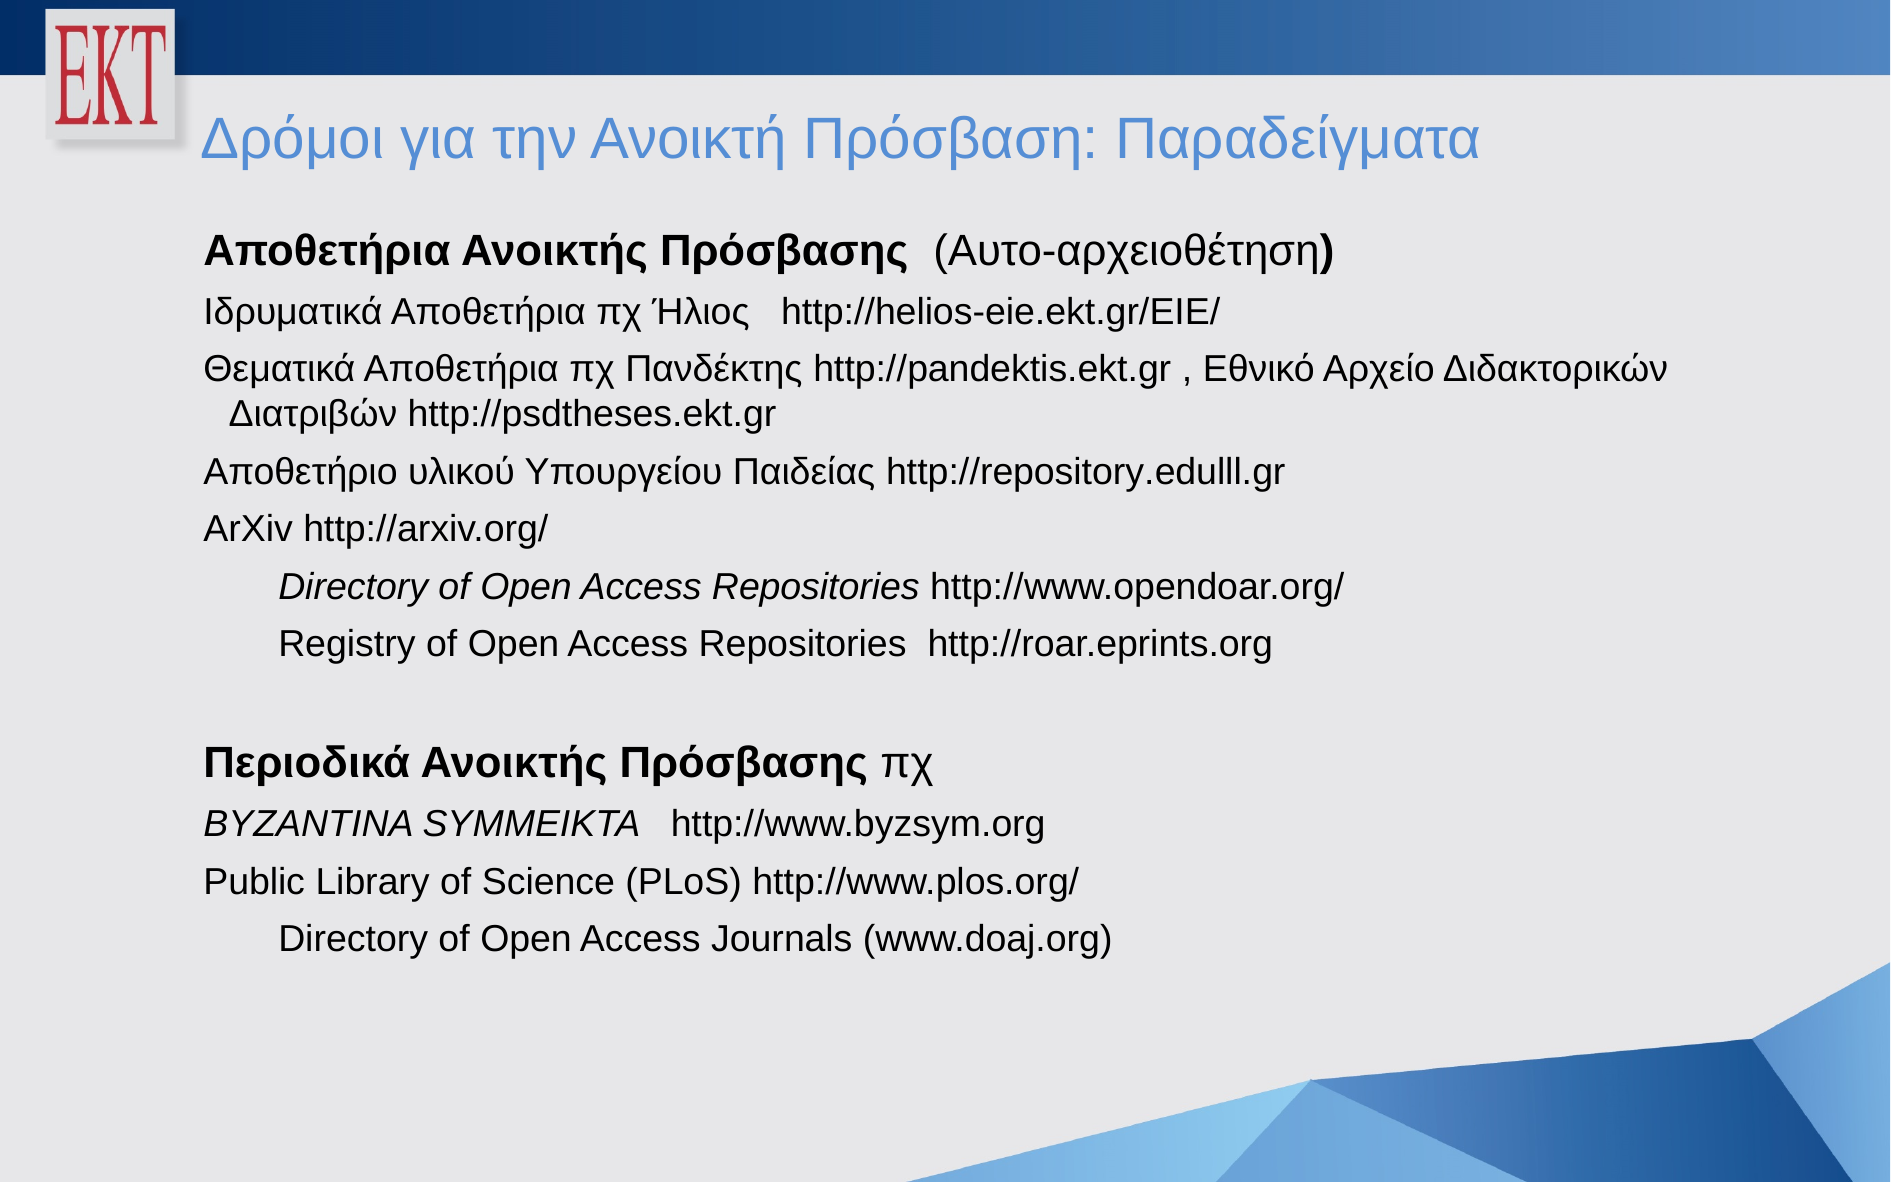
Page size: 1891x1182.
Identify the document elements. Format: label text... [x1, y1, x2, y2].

title Δρόμοι για την Ανοικτή Πρόσβαση: Παραδείγματα [200, 106, 1583, 166]
picture [0, 0, 1891, 1182]
list Αποθετήρια Ανοικτής Πρόσβασης (Αυτο-αρχειοθέτηση) Ιδρυματικά Αποθετήρια πχ Ήλιος http://helios-eie.ekt.gr/EIE/ Θεματικά Αποθετήρια πχ Πανδέκτης http://pandektis.ekt.gr , Εθνικό Αρχείο Διδακτορικών Διατριβών http://psdtheses.ekt.gr Αποθετήριο υλικού Υπουργείου Παιδείας http://repository.edulll.gr ArXiv http://arxiv.org/ Directory of Open Access Repositories http://www.opendoar.org/ Registry of Open Access Repositories http://roar.eprints.org Περιοδικά Ανοικτής Πρόσβασης πχ BYZANTINA SYMMEIKTA http://www.byzsym.org Public Library of Science (PLoS) http://www.plos.org/ Directory of Open Access Journals (www.doaj.org) [35, 212, 1820, 993]
